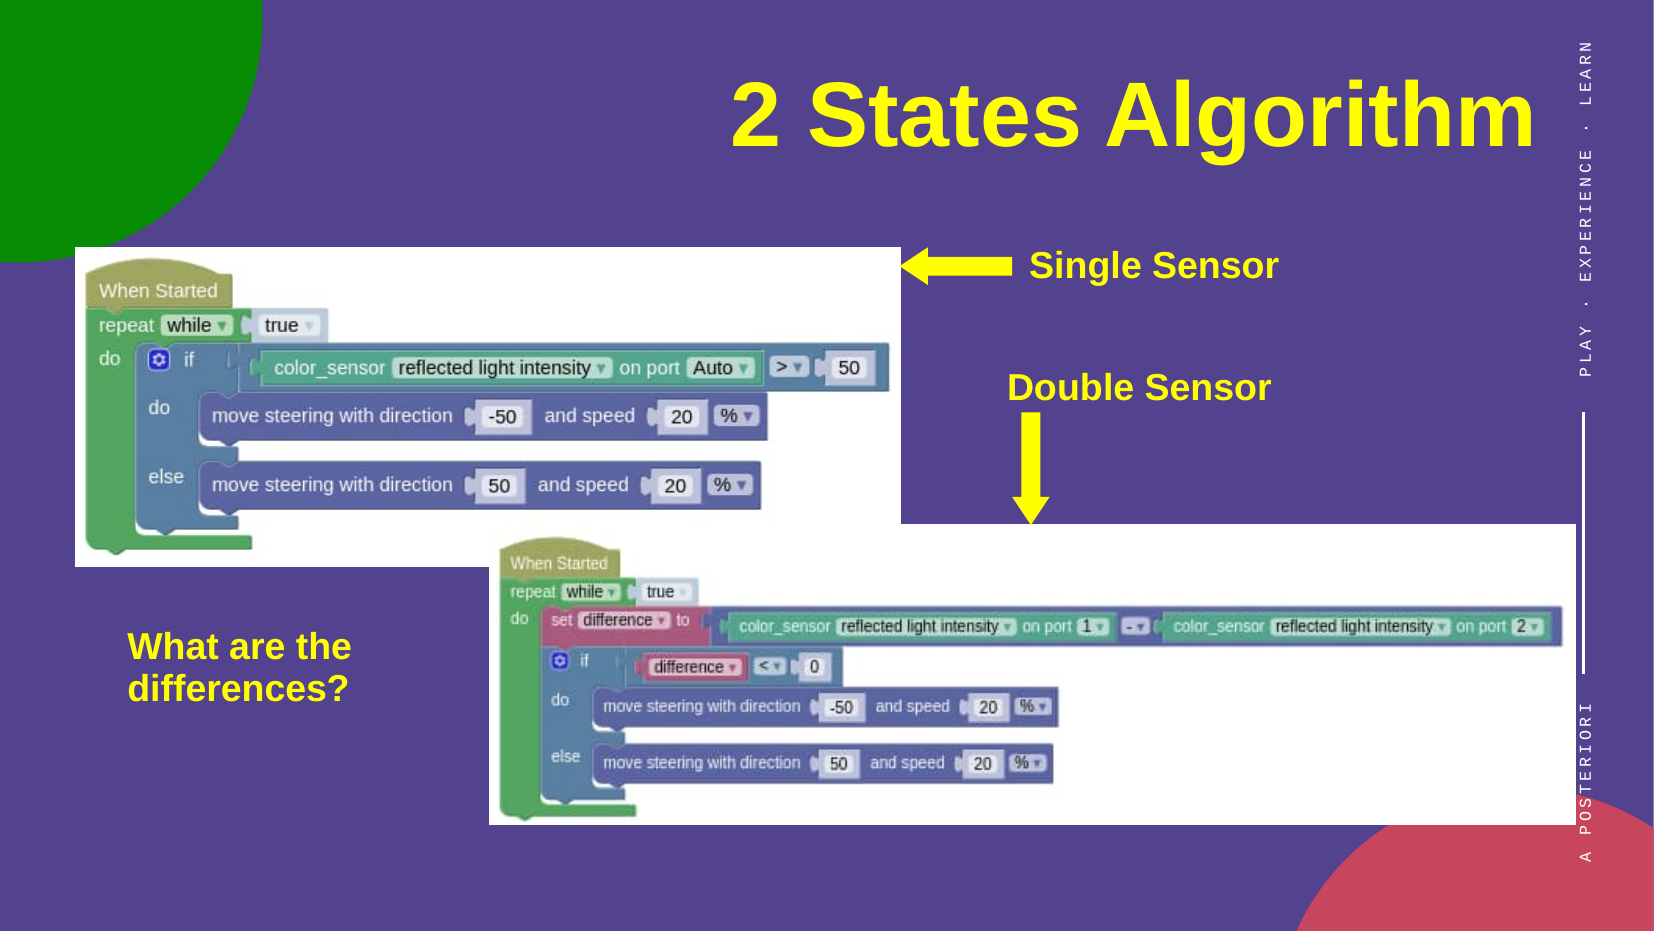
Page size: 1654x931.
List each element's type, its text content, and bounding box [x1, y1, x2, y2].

text_box [1012, 412, 1050, 526]
text_box Double Sensor [992, 359, 1443, 417]
text_box Single Sensor [1014, 236, 1465, 294]
text_box What are the differences? [112, 618, 488, 717]
text_box [899, 247, 1013, 285]
title 2 States Algorithm [262, 37, 1538, 193]
picture [75, 247, 1576, 825]
